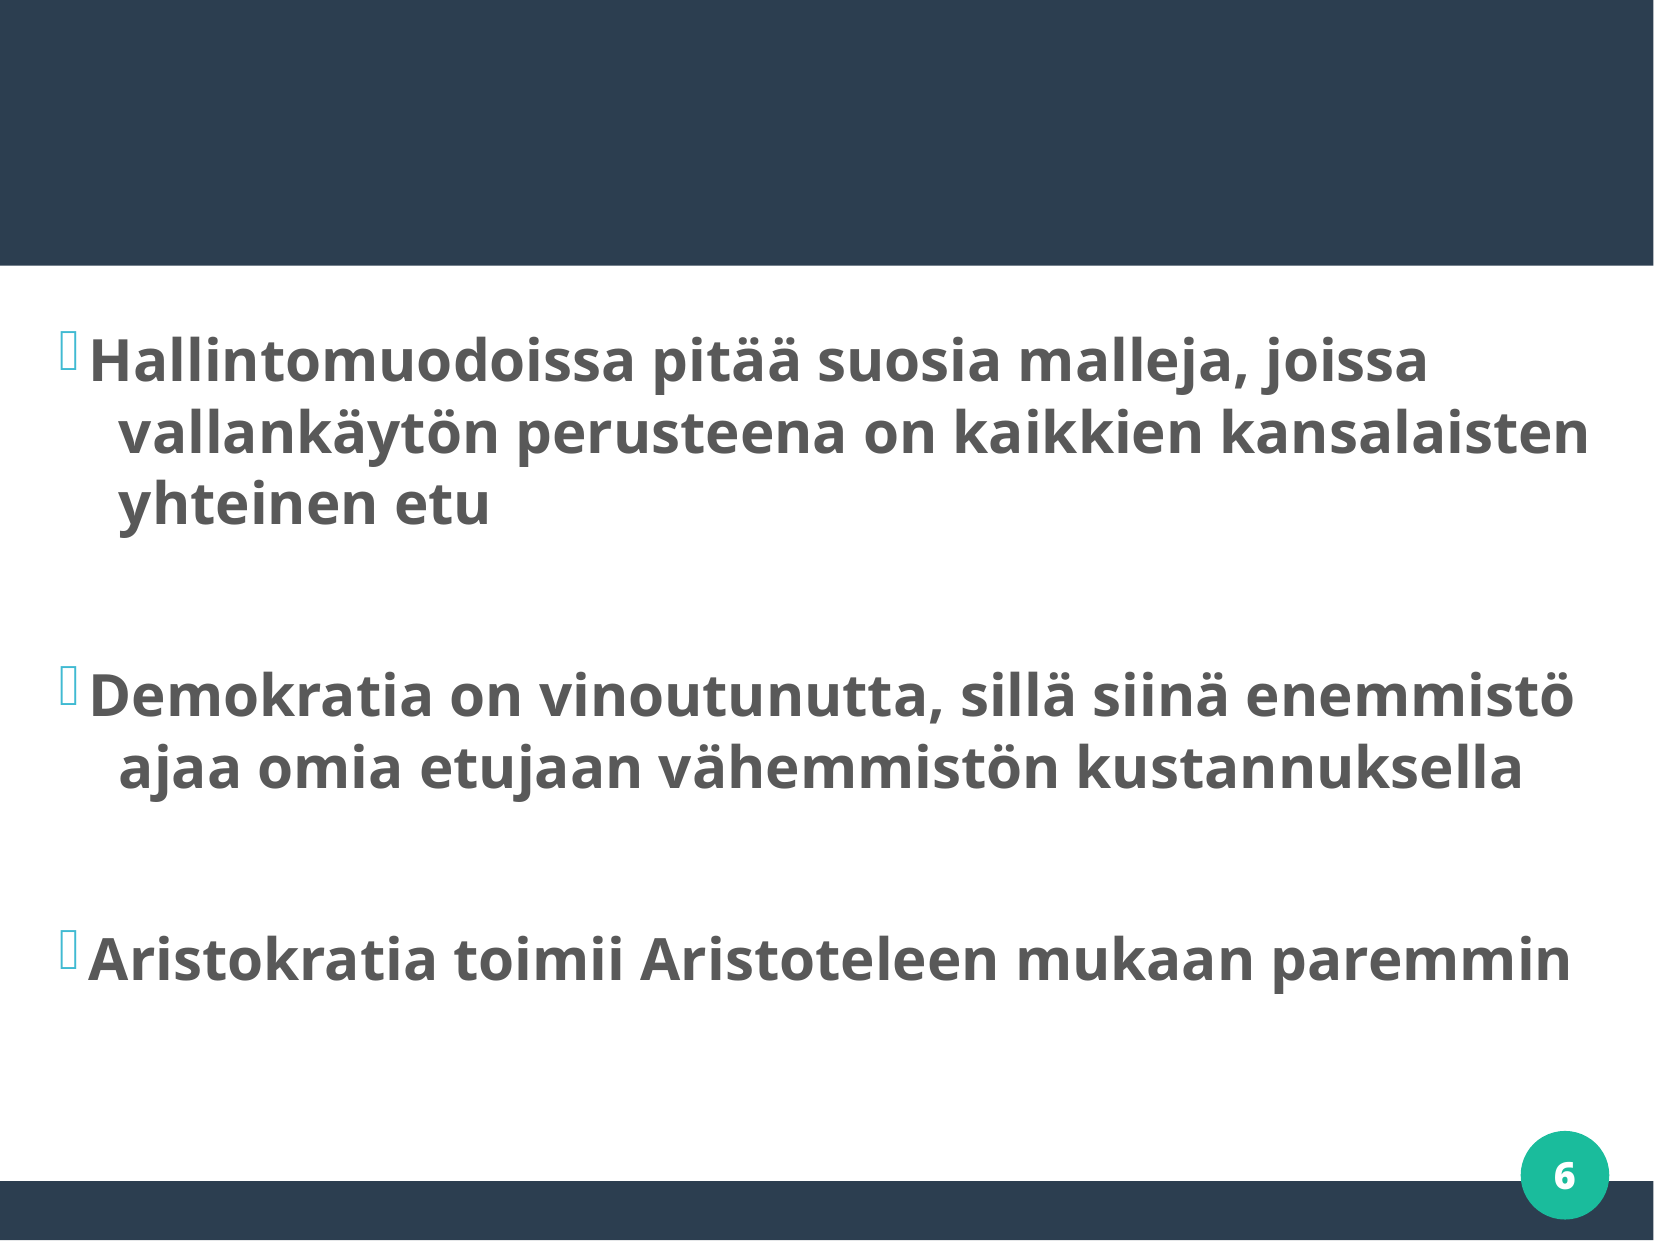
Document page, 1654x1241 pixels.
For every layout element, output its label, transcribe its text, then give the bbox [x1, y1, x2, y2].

list Hallintomuodoissa pitää suosia malleja, joissa vallankäytön perusteena on kaikkien kansalaisten yhteinen etu Demokratia on vinoutunutta, sillä siinä enemmistö ajaa omia etujaan vähemmistön kustannuksella Aristokratia toimii Aristoteleen mukaan paremmin [59, 324, 1595, 1152]
